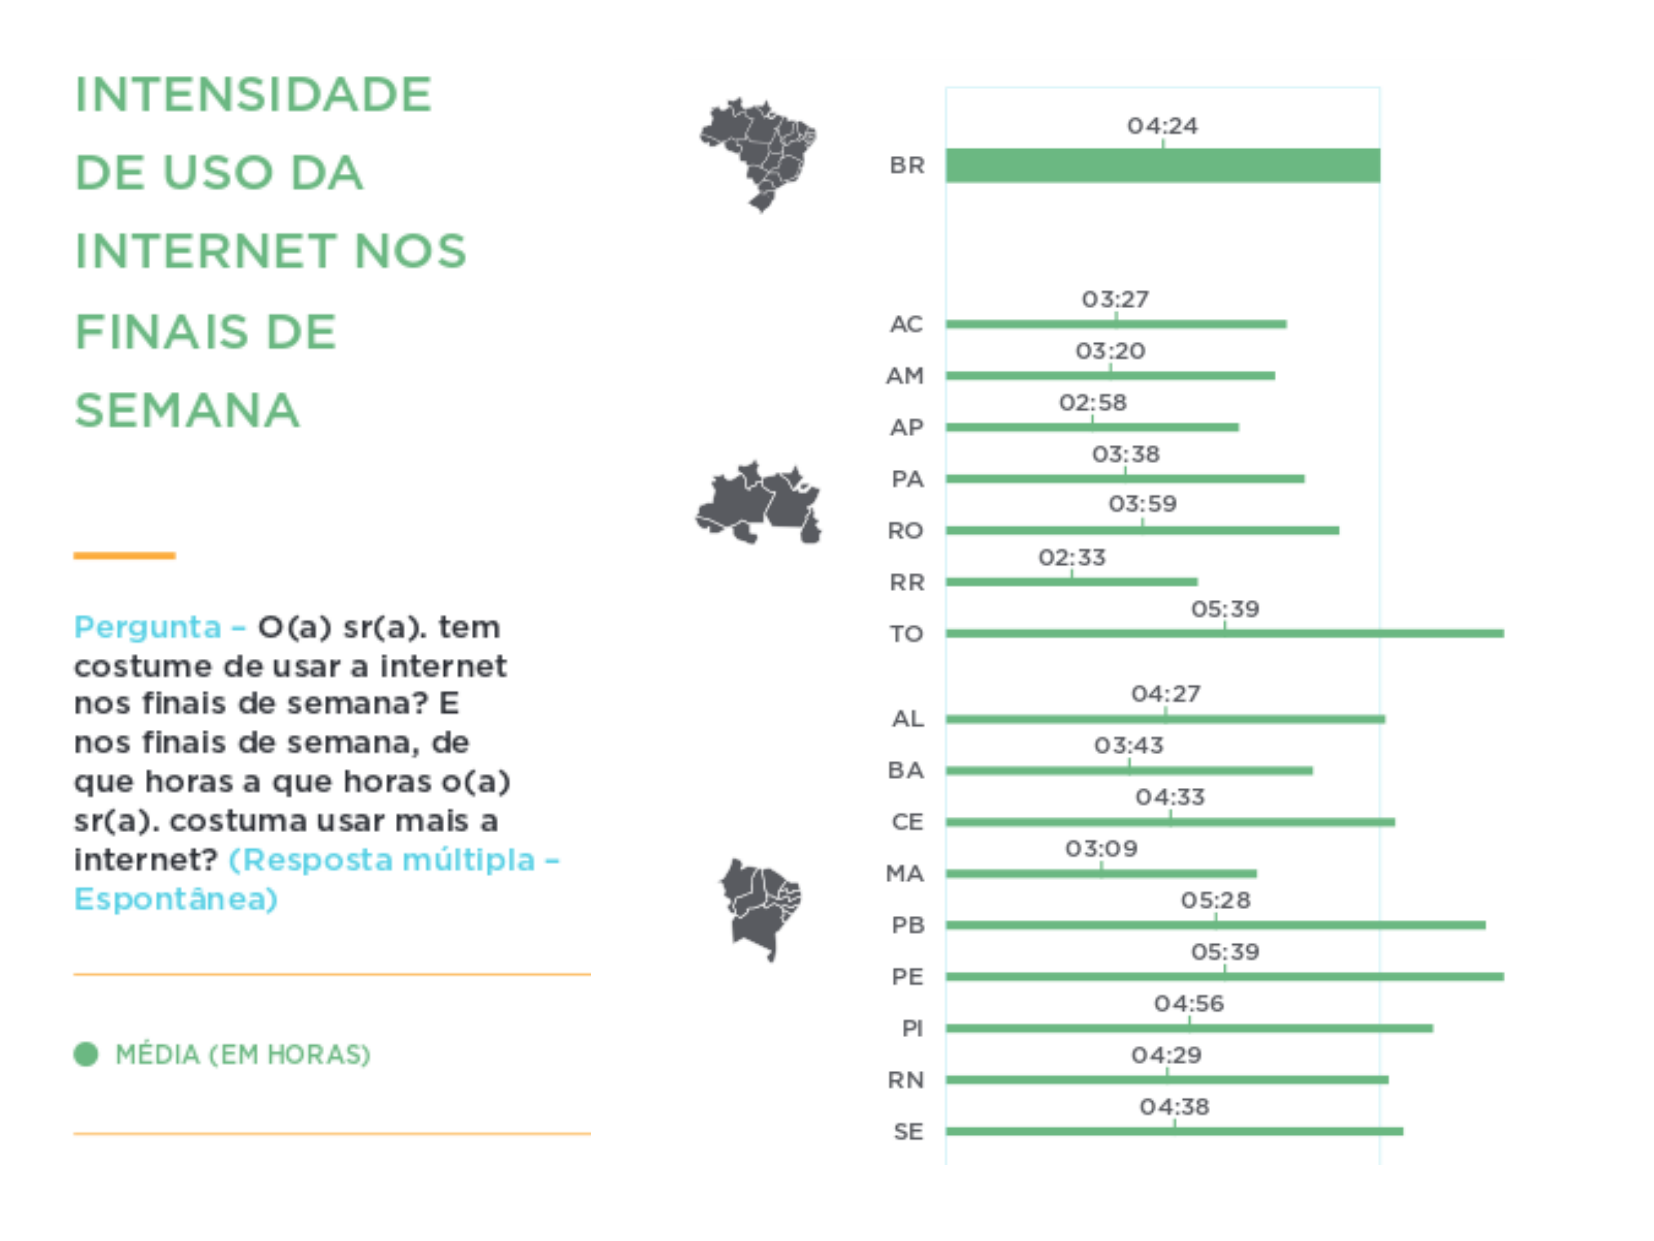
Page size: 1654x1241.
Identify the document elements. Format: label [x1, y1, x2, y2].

picture [3, 26, 591, 1170]
picture [673, 58, 1536, 1165]
